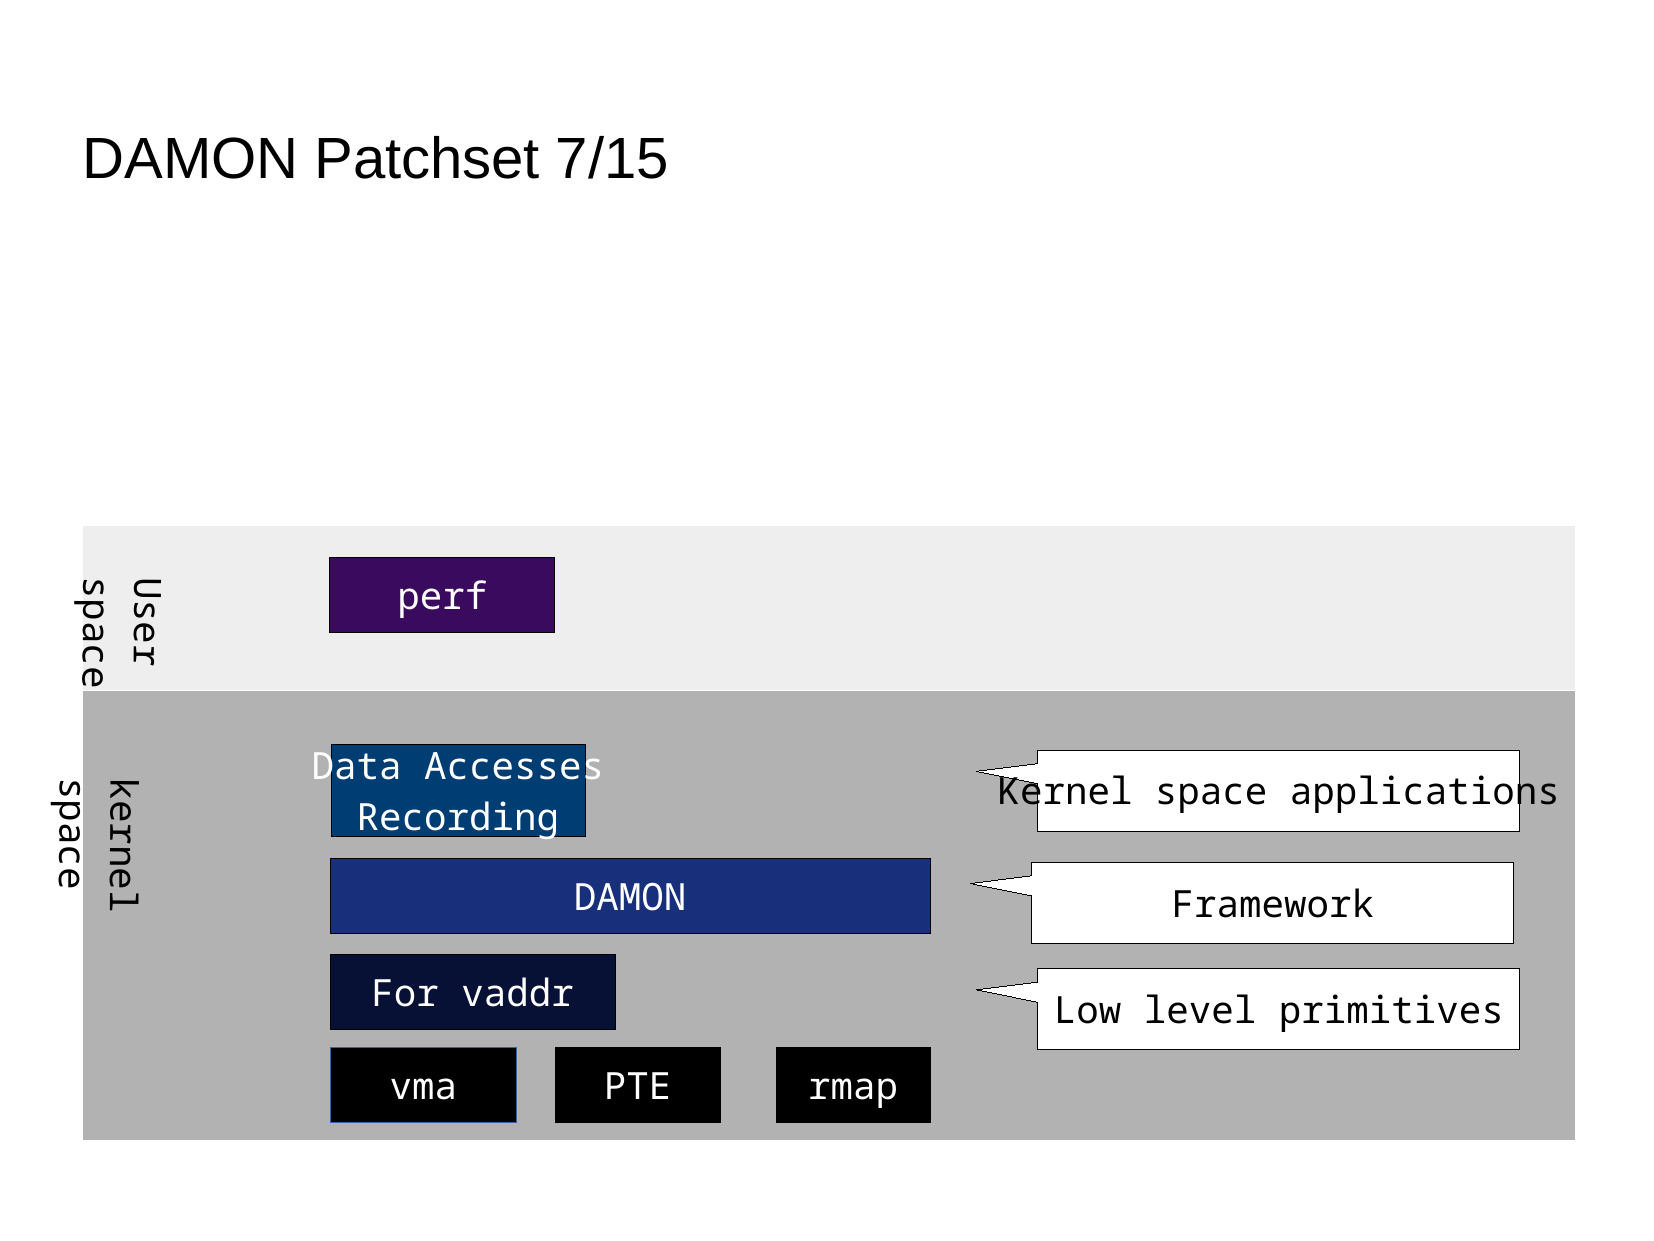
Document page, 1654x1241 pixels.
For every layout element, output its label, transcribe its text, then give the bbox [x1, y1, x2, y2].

text_box rmap [776, 1047, 931, 1123]
text_box Kernel space applications [976, 750, 1520, 832]
text_box [82, 650, 90, 674]
text_box [82, 525, 1576, 1141]
title DAMON Patchset 7/15 [82, 108, 1571, 210]
text_box PTE [555, 1047, 721, 1123]
text_box For vaddr [330, 954, 616, 1030]
text_box Data Accesses Recording [331, 744, 586, 837]
text_box Framework [970, 862, 1514, 944]
text_box Low level primitives [976, 968, 1520, 1050]
text_box [85, 627, 91, 637]
text_box perf [329, 557, 555, 633]
text_box kernel space [100, 829, 158, 1032]
text_box vma [330, 1047, 517, 1123]
text_box [85, 605, 91, 615]
text_box User space [89, 562, 182, 830]
text_box DAMON [330, 858, 931, 934]
text_box [82, 604, 91, 651]
